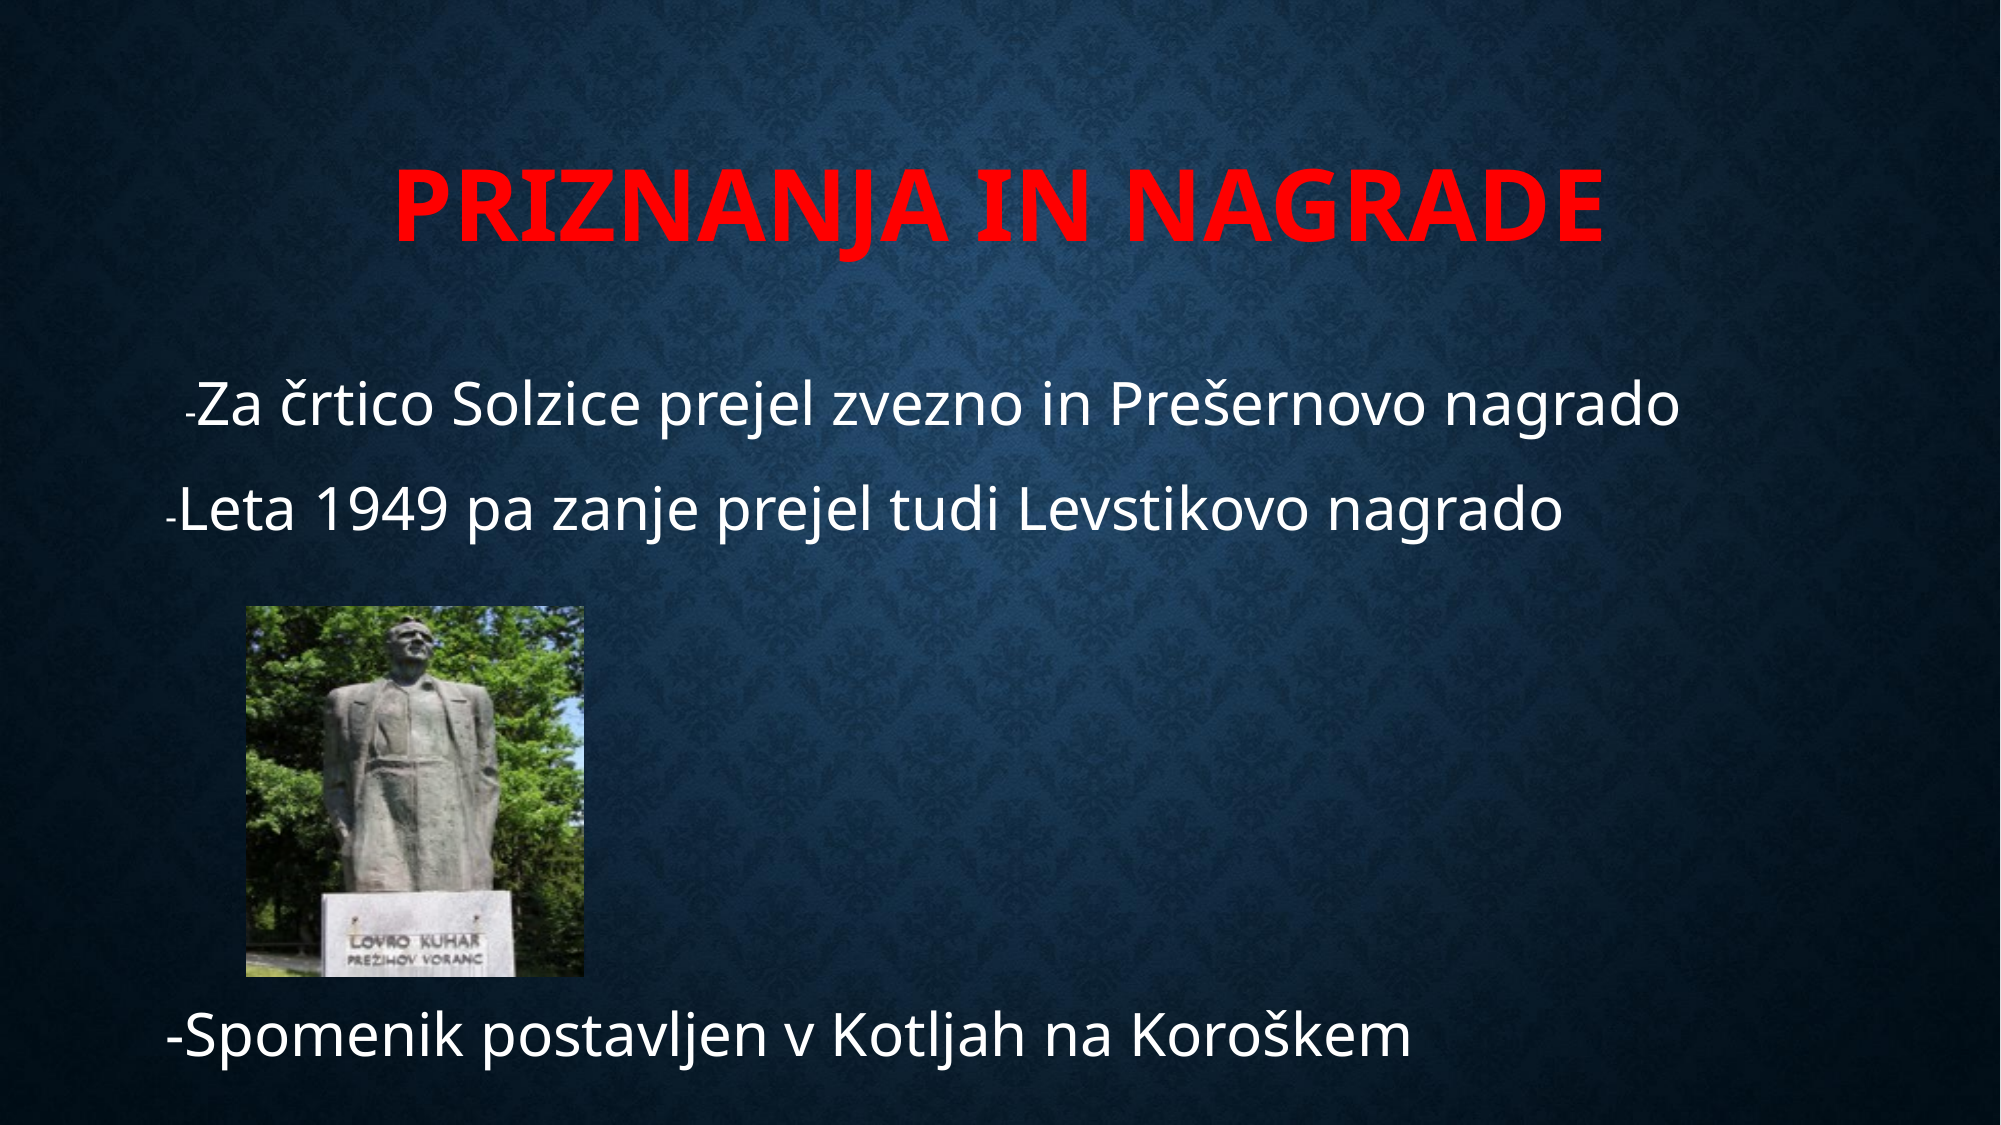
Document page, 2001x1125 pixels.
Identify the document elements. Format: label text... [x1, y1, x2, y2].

picture [0, 0, 2001, 1125]
title Priznanja in nagrade [150, 99, 1849, 318]
list -Za črtico Solzice prejel zvezno in Prešernovo nagrado -Leta 1949 pa zanje prejel tudi Levstikovo nagrado -Spomenik postavljen v Kotljah na Koroškem [150, 343, 1849, 1087]
